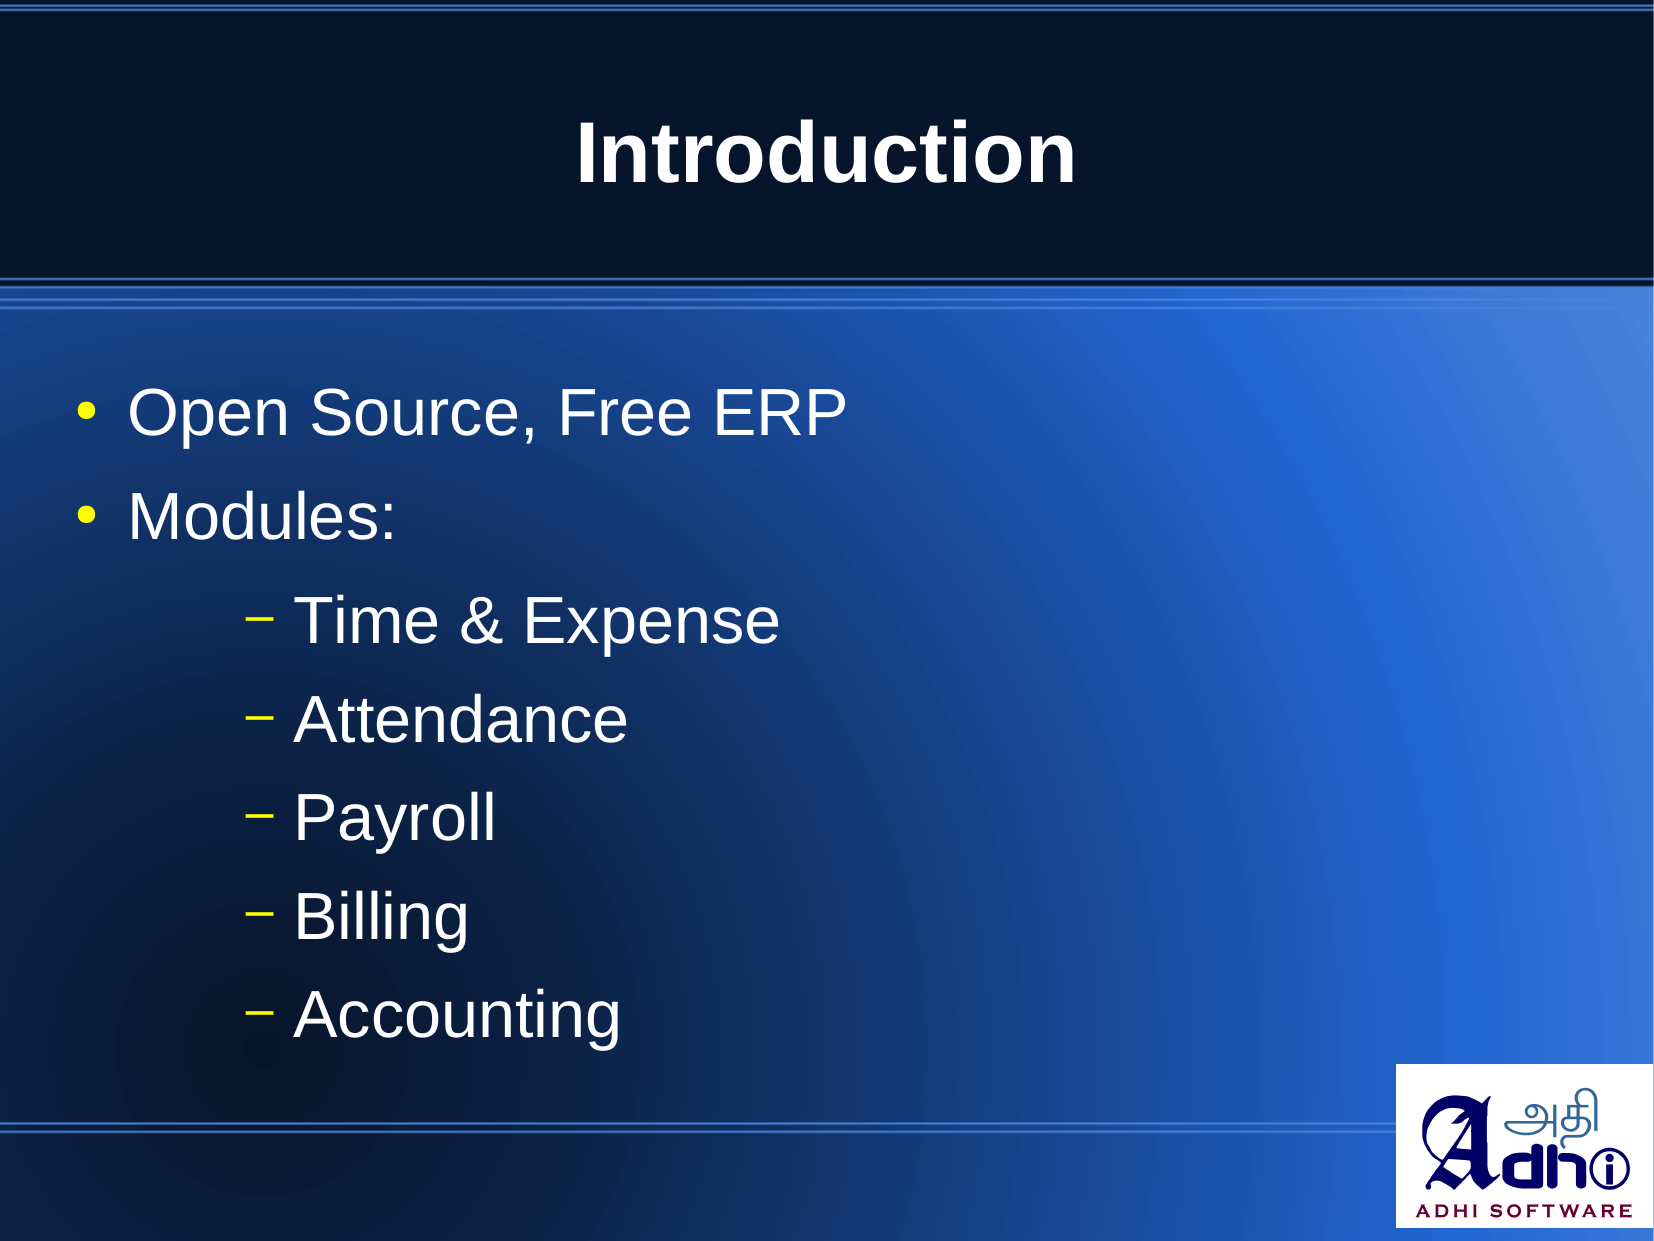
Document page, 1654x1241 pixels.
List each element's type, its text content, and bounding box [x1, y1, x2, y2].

list Open Source, Free ERP Modules: Time & Expense Attendance Payroll Billing Accounting [56, 375, 1561, 1151]
title Introduction [82, 49, 1571, 257]
picture [0, 0, 1654, 1241]
